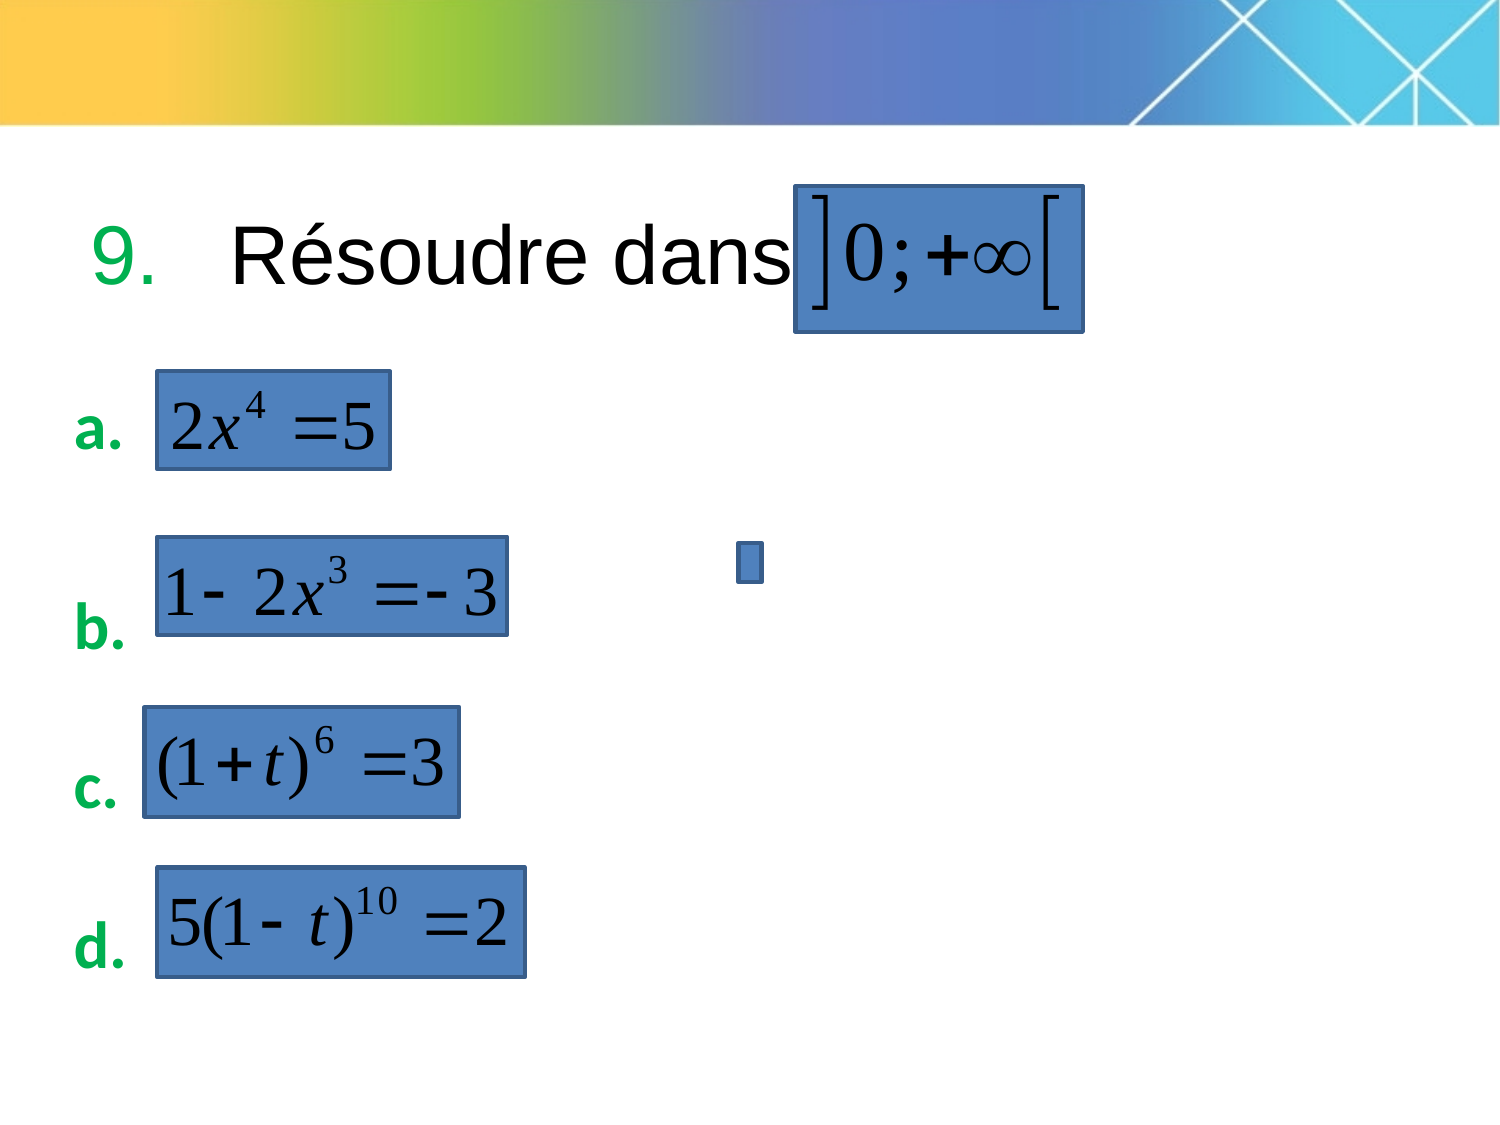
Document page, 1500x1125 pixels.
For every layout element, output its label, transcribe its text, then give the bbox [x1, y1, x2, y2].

chart [740, 544, 760, 581]
chart [159, 869, 523, 976]
chart [797, 188, 1081, 330]
text_box 9. Résoudre dans [75, 164, 1500, 338]
chart [146, 709, 458, 815]
text_box a. b. c. d. [58, 375, 1442, 1017]
chart [159, 538, 505, 633]
chart [159, 373, 388, 468]
